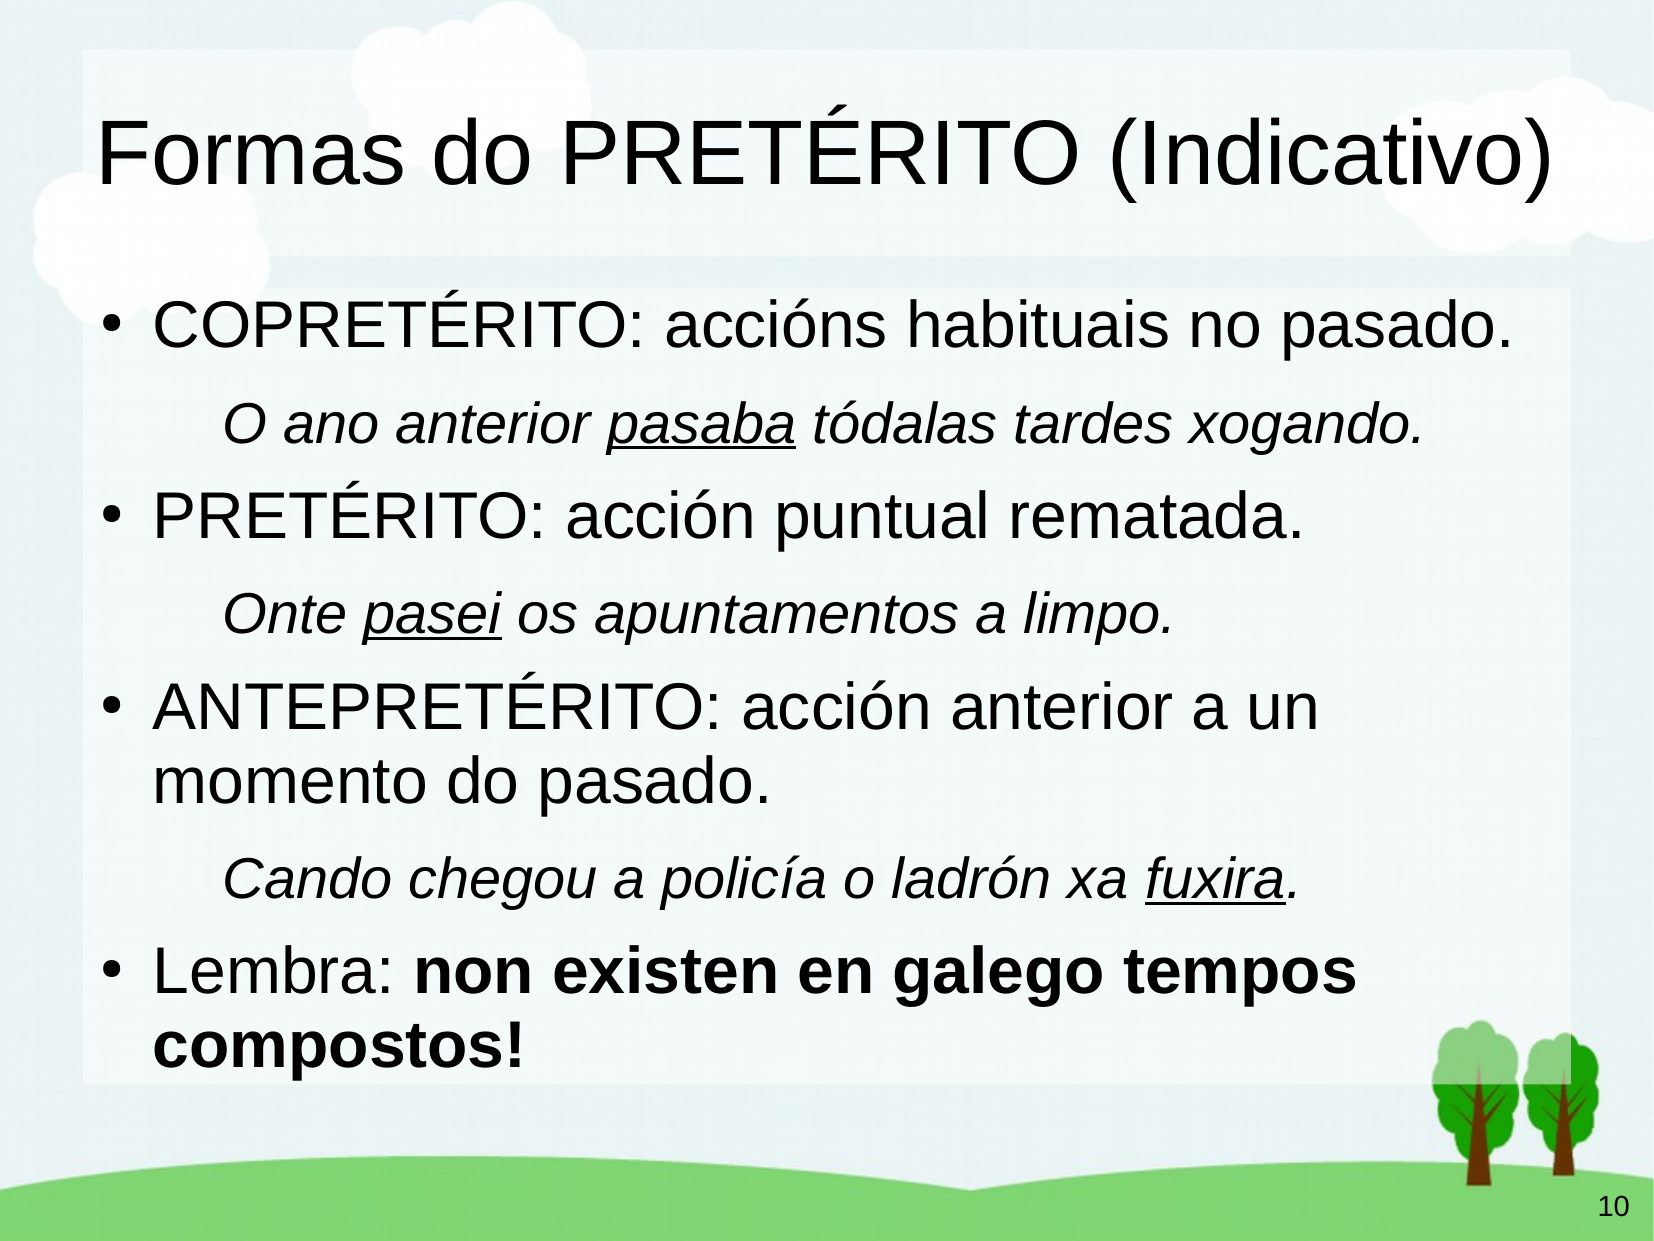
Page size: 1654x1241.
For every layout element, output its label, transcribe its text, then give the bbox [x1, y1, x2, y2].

picture [0, 0, 1654, 1241]
title Formas do PRETÉRITO (Indicativo) [82, 49, 1571, 257]
list COPRETÉRITO: accións habituais no pasado. O ano anterior pasaba tódalas tardes xogando. PRETÉRITO: acción puntual rematada. Onte pasei os apuntamentos a limpo. ANTEPRETÉRITO: acción anterior a un momento do pasado. Cando chegou a policía o ladrón xa fuxira. Lembra: non existen en galego tempos compostos! [82, 287, 1571, 1085]
